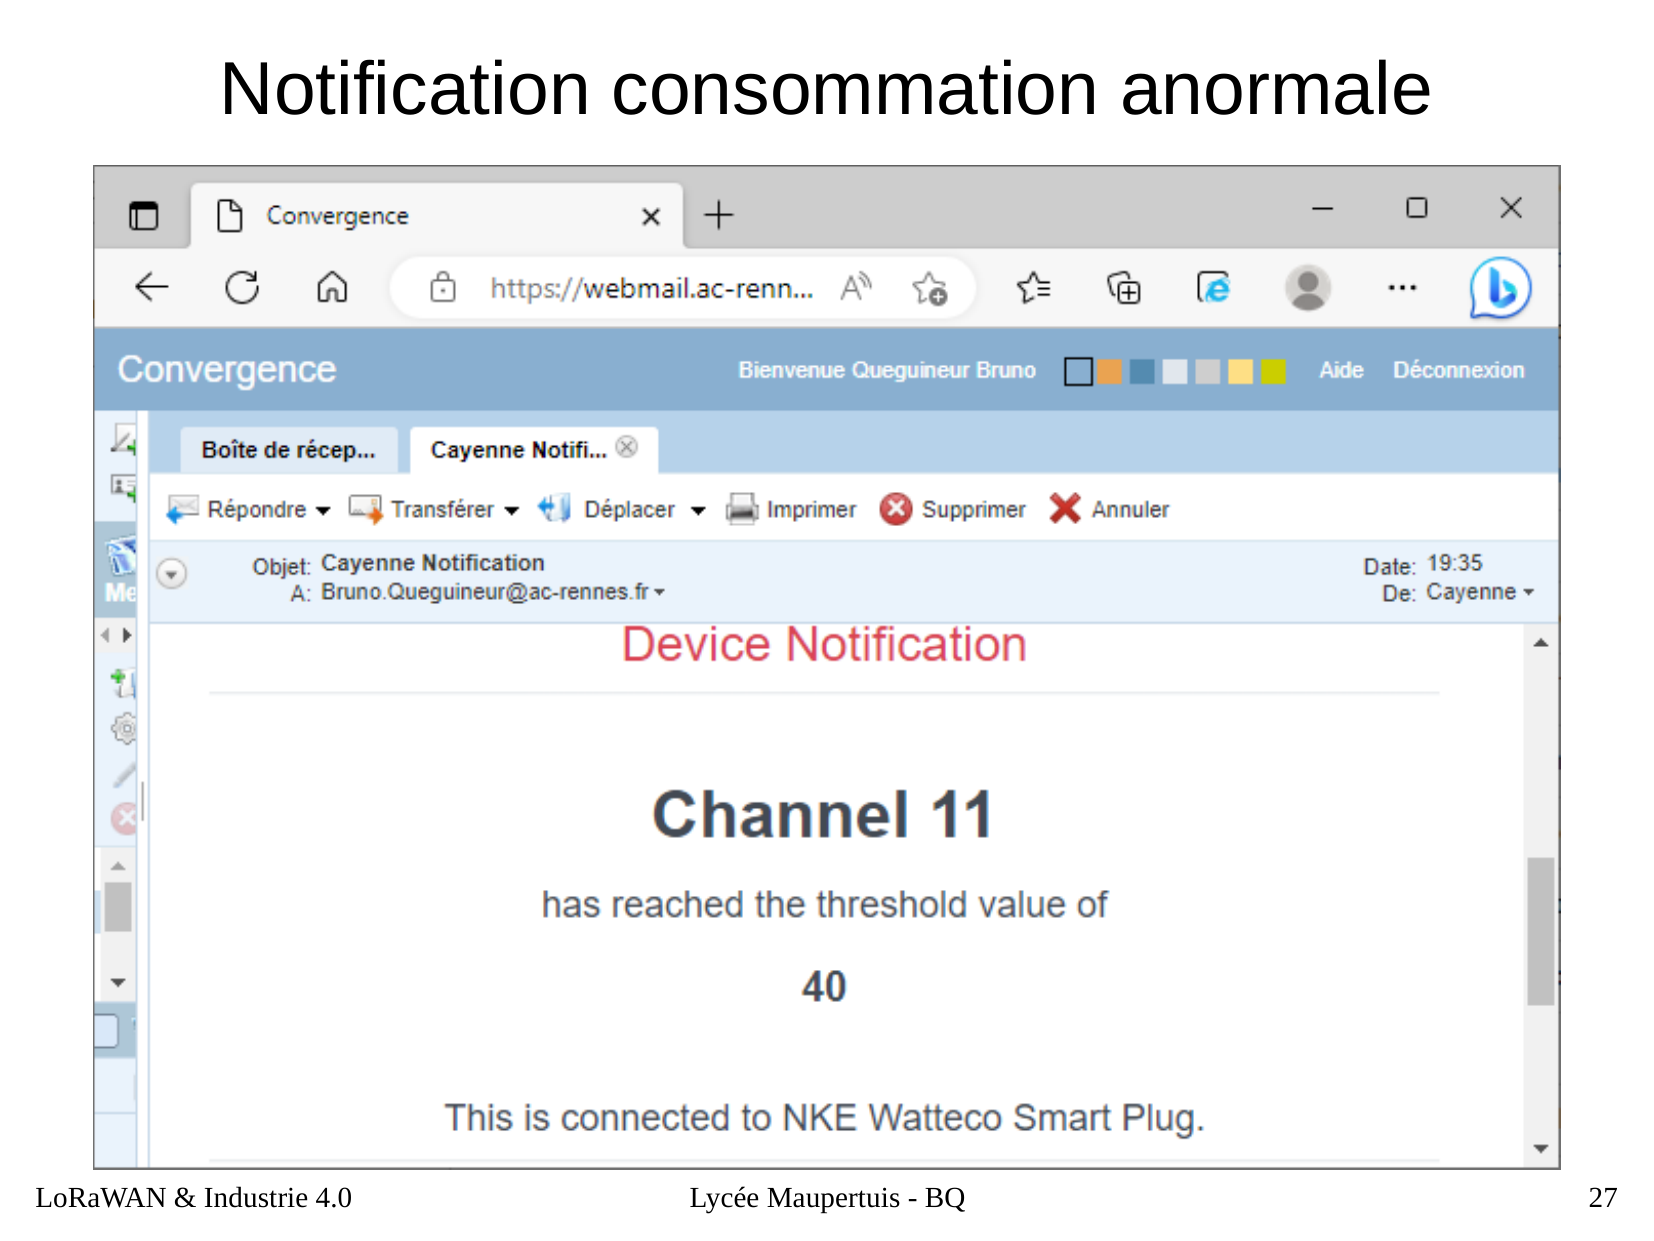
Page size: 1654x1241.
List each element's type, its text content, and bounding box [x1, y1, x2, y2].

title Notification consommation anormale [35, 35, 1619, 142]
picture [93, 165, 1561, 1170]
